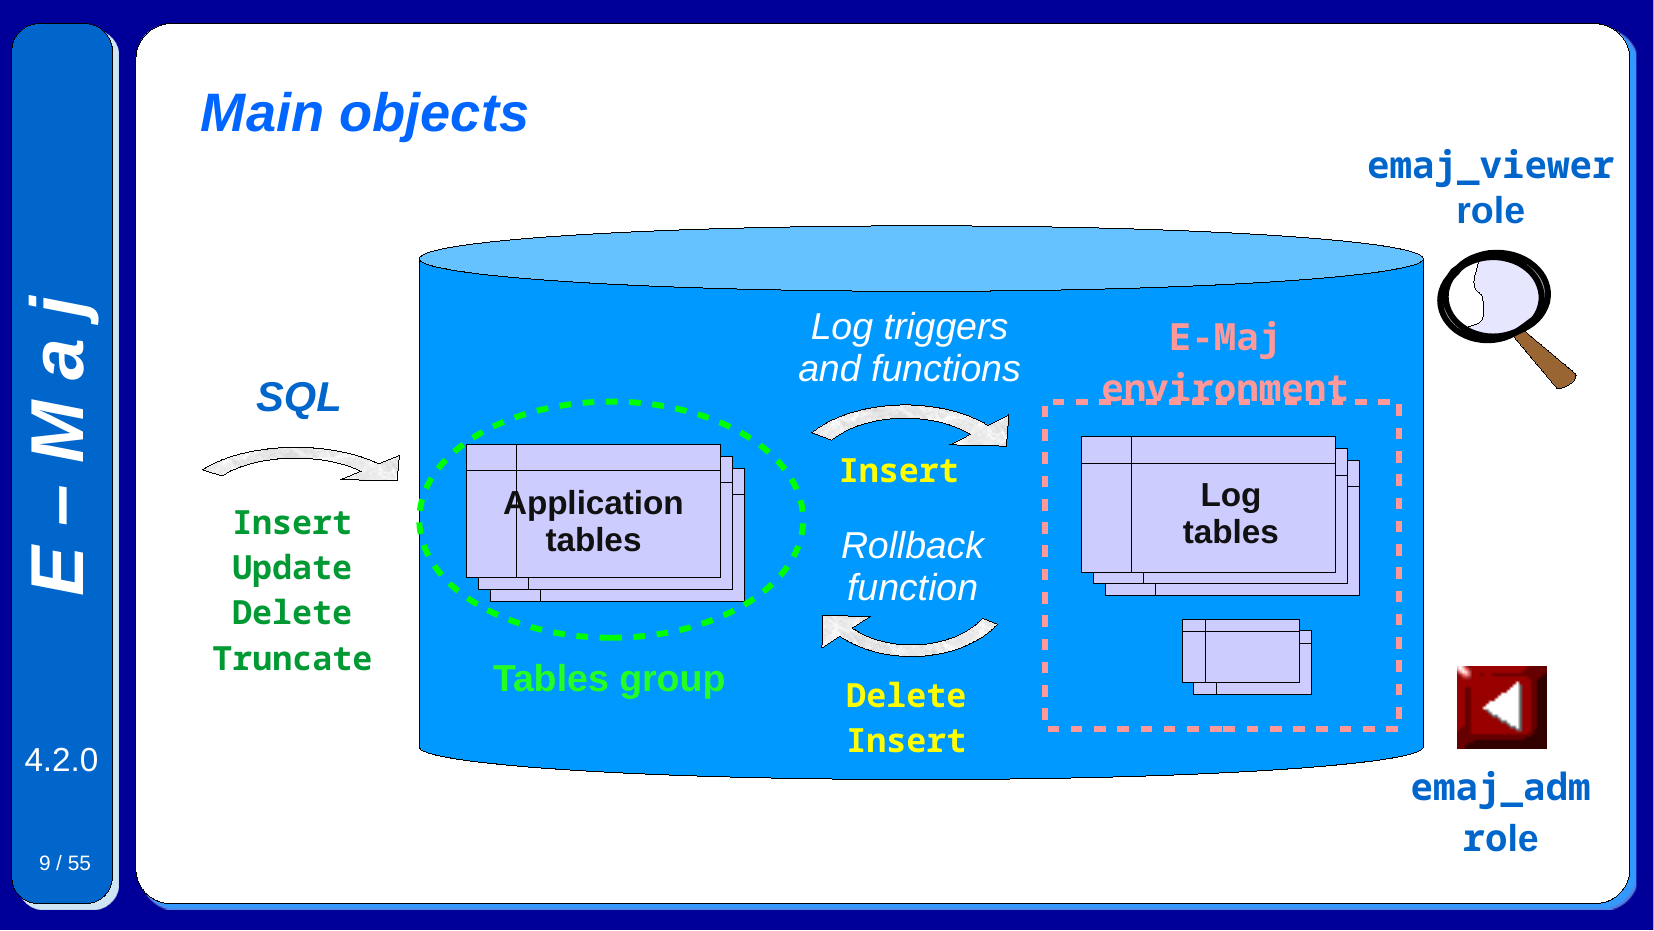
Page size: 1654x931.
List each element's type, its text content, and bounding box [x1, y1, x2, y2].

text_box Insert Update Delete Truncate [183, 491, 402, 661]
title Main objects [200, 34, 1575, 191]
text_box Insert [817, 439, 981, 494]
picture [1457, 666, 1547, 749]
text_box E-Maj environment [1086, 303, 1369, 406]
text_box Rollback function [755, 516, 1070, 616]
text_box Delete Insert [802, 664, 1010, 759]
text_box Log tables [1138, 468, 1323, 561]
text_box Log triggers and functions [761, 298, 1058, 398]
text_box emaj_viewer role [1352, 131, 1630, 233]
text_box SQL [194, 366, 404, 428]
text_box [202, 447, 400, 481]
text_box emaj_adm role [1395, 752, 1609, 859]
text_box [419, 260, 1424, 780]
text_box Application tables [448, 476, 739, 569]
text_box [1440, 252, 1577, 389]
text_box Tables group [478, 649, 768, 707]
